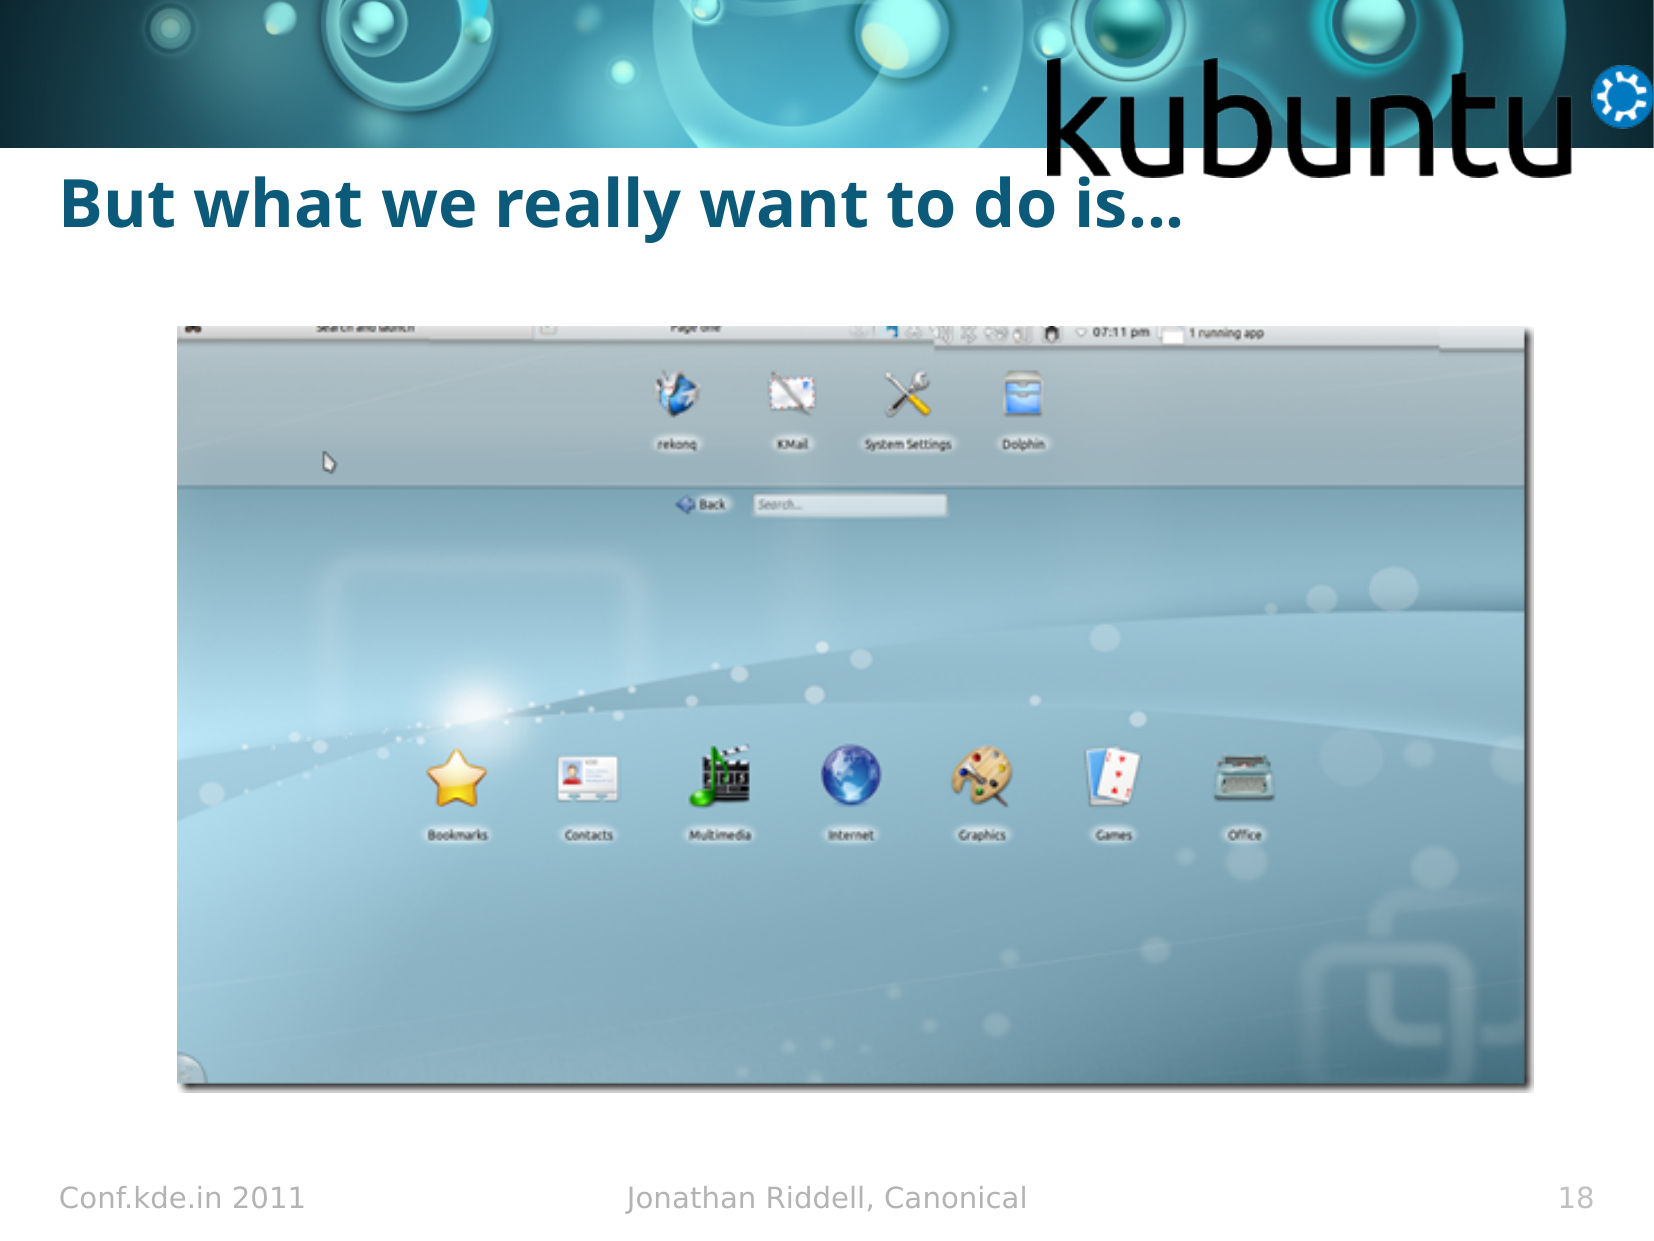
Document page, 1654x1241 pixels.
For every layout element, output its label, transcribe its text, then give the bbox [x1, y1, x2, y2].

picture [177, 326, 1534, 1093]
title But what we really want to do is... [59, 164, 1595, 240]
picture [0, 0, 1654, 178]
